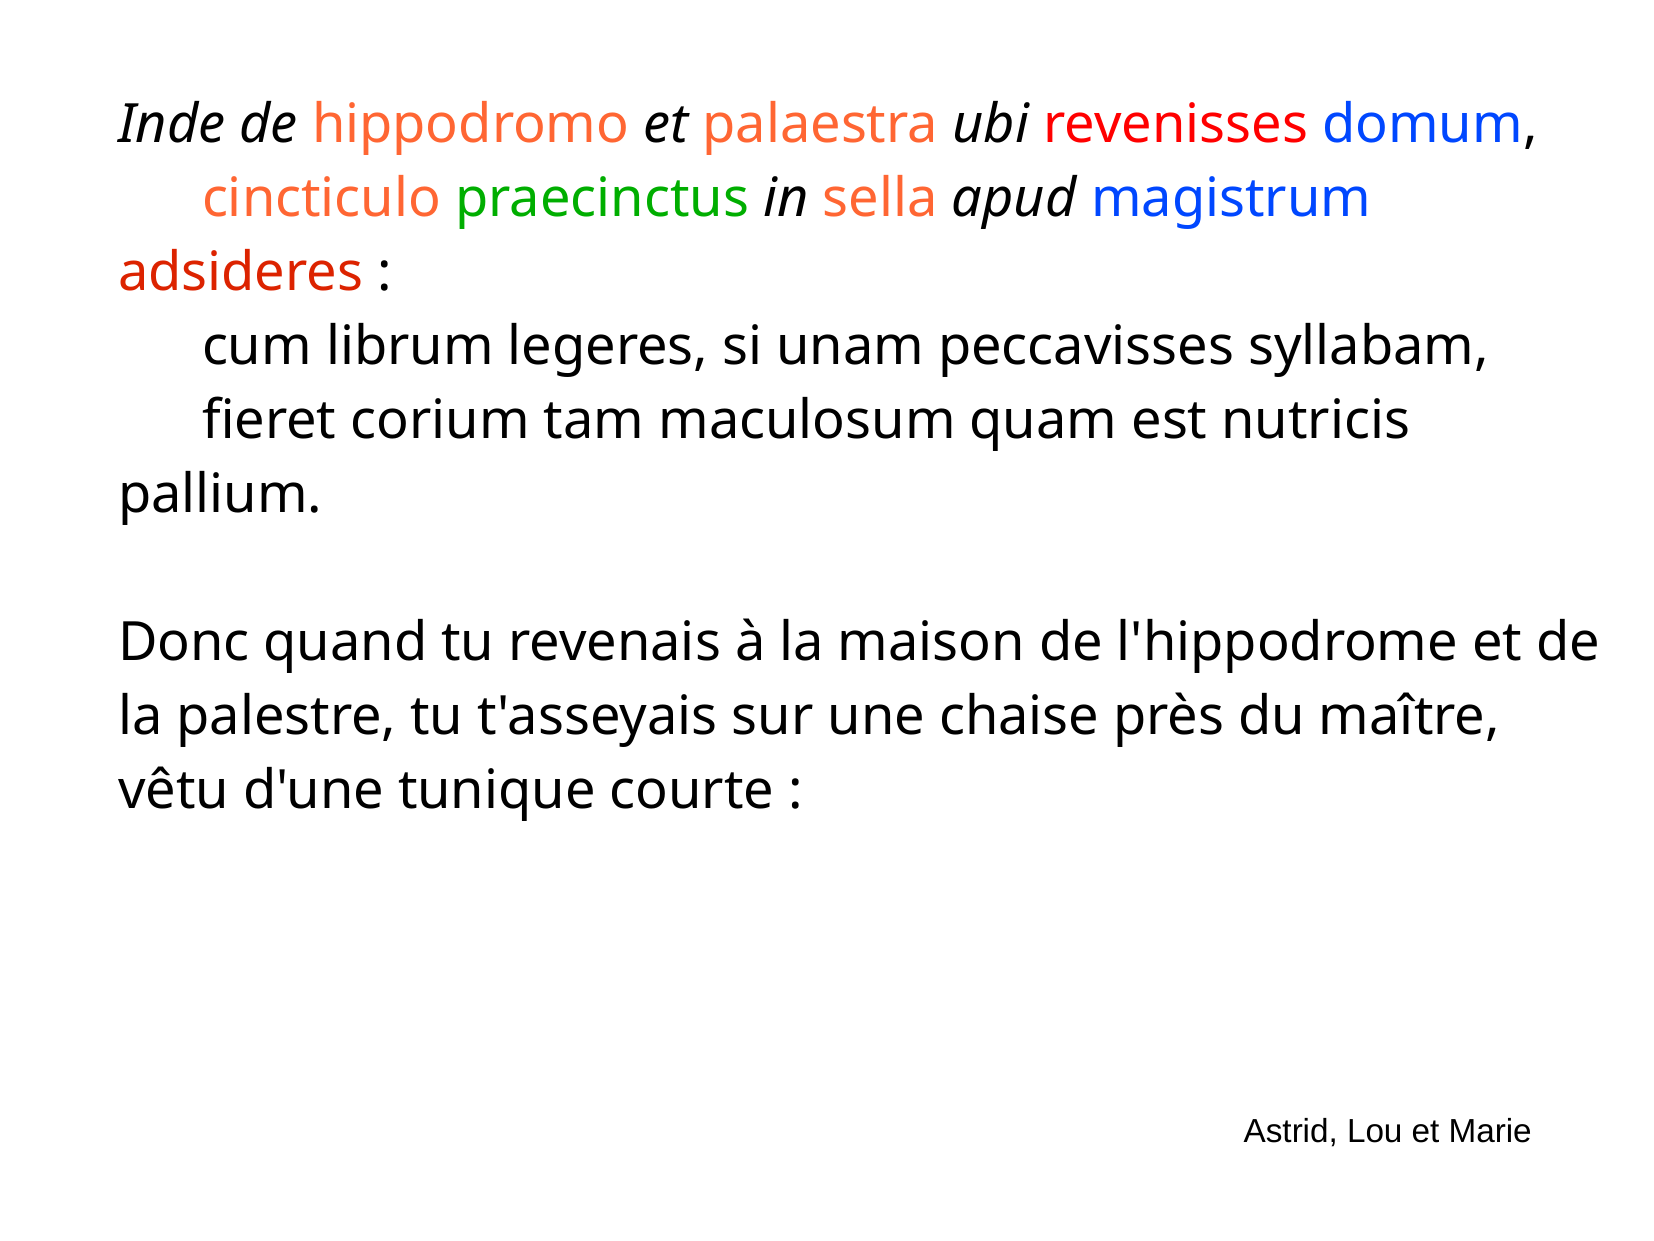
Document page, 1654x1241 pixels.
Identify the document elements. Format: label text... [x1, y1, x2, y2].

text_box Astrid, Lou et Marie [1228, 1105, 1548, 1241]
list Inde de hippodromo et palaestra ubi revenisses domum, cincticulo praecinctus in sella apud magistrum adsideres : cum librum legeres, si unam peccavisses syllabam, fieret corium tam maculosum quam est nutricis pallium. Donc quand tu revenais à la maison de l'hippodrome et de la palestre, tu t'asseyais sur une chaise près du maître, vêtu d'une tunique courte : [118, 84, 1607, 1111]
